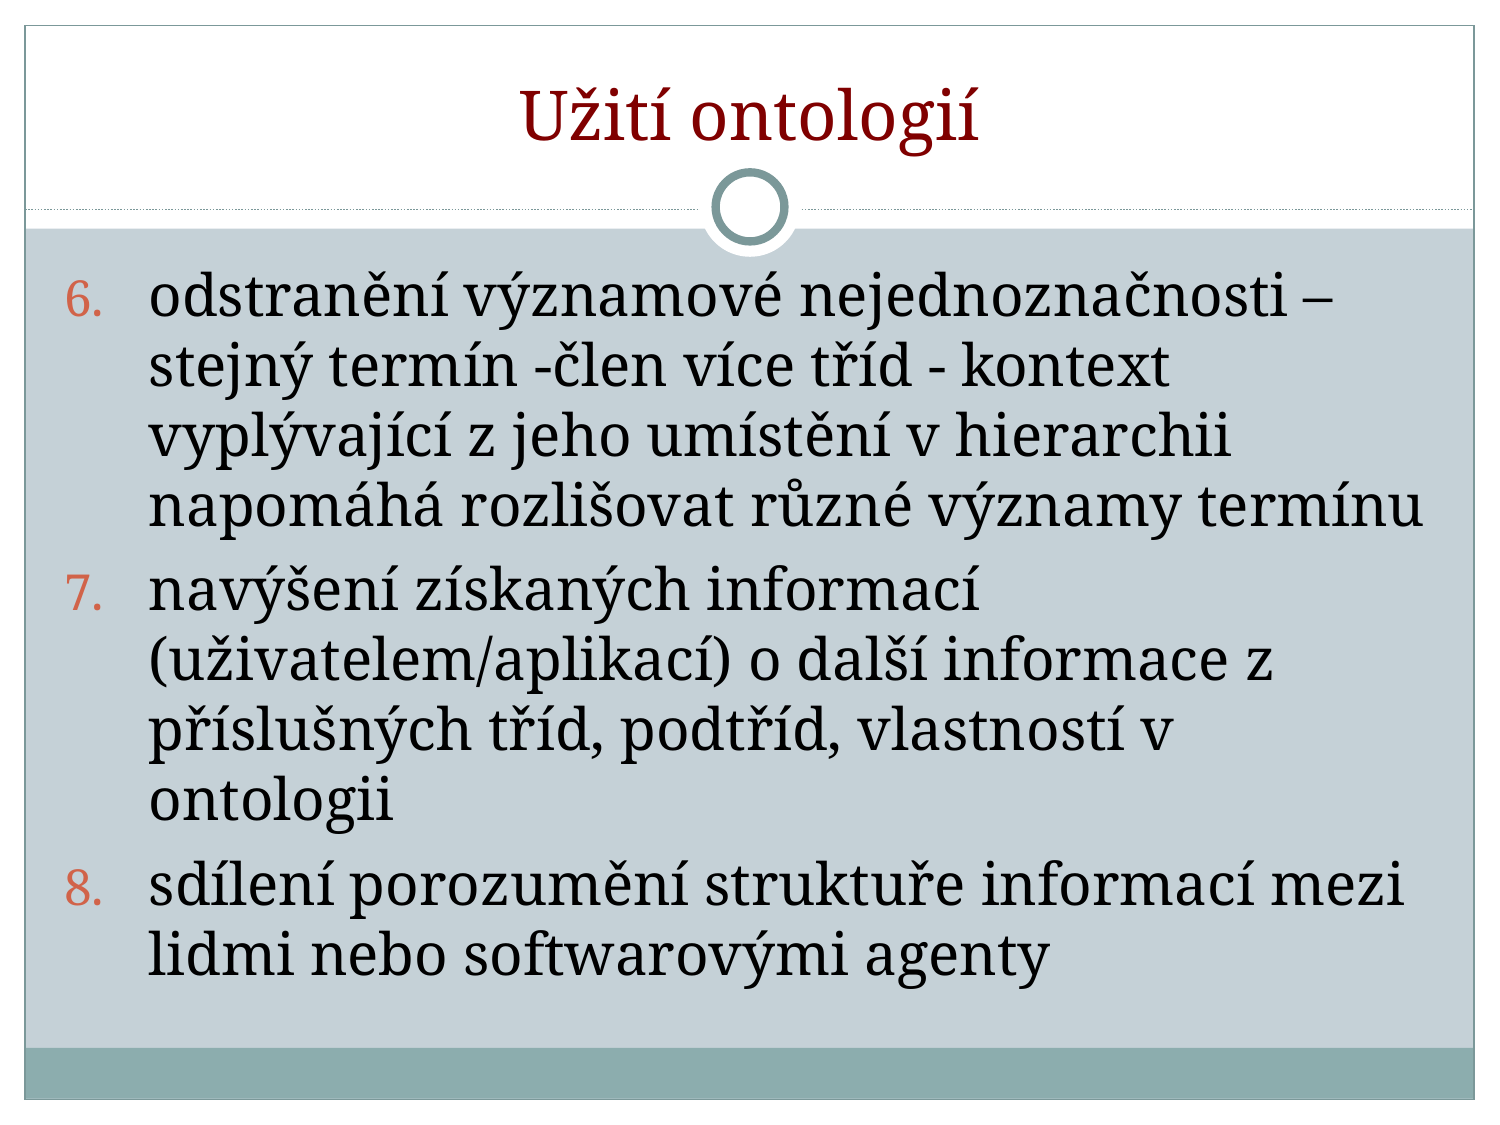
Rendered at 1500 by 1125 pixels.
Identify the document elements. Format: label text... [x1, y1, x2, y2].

title Užití ontologií [49, 37, 1450, 162]
list odstranění významové nejednoznačnosti – stejný termín -člen více tříd - kontext vyplývající z jeho umístění v hierarchii napomáhá rozlišovat různé významy termínu navýšení získaných informací (uživatelem/aplikací) o další informace z příslušných tříd, podtříd, vlastností v ontologii sdílení porozumění struktuře informací mezi lidmi nebo softwarovými agenty [49, 250, 1445, 1001]
